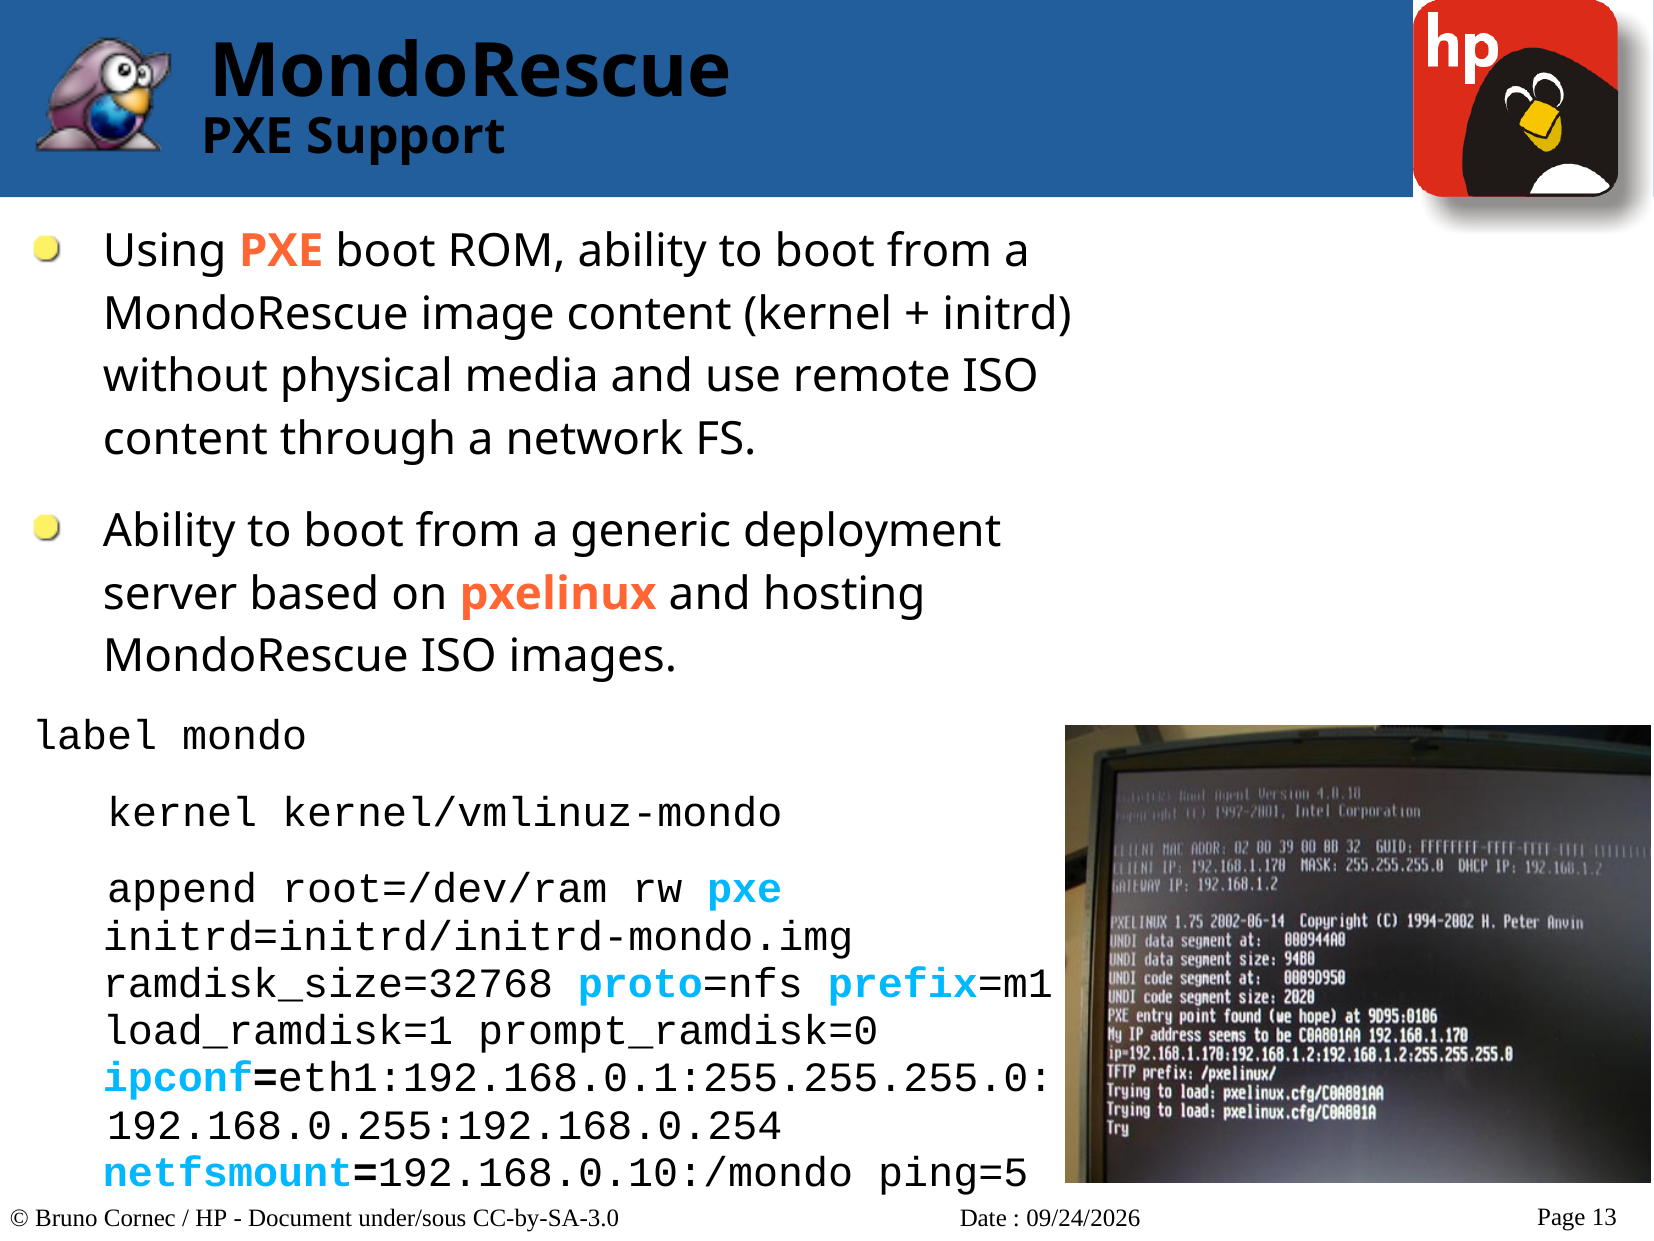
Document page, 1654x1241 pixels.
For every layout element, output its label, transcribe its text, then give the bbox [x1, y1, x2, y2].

picture [1065, 725, 1651, 1183]
picture [1413, 0, 1654, 235]
picture [0, 0, 211, 199]
list Using PXE boot ROM, ability to boot from a MondoRescue image content (kernel + initrd) without physical media and use remote ISO content through a network FS. Ability to boot from a generic deployment server based on pxelinux and hosting MondoRescue ISO images. label mondo kernel kernel/vmlinuz-mondo append root=/dev/ram rw pxe initrd=initrd/initrd-mondo.img ramdisk_size=32768 proto=nfs prefix=m1 load_ramdisk=1 prompt_ramdisk=0 ipconf=eth1:192.168.0.1:255.255.255.0: 192.168.0.255:192.168.0.254 netfsmount=192.168.0.10:/mondo ping=5 [20, 217, 1093, 1181]
title PXE Support [201, 32, 1191, 241]
